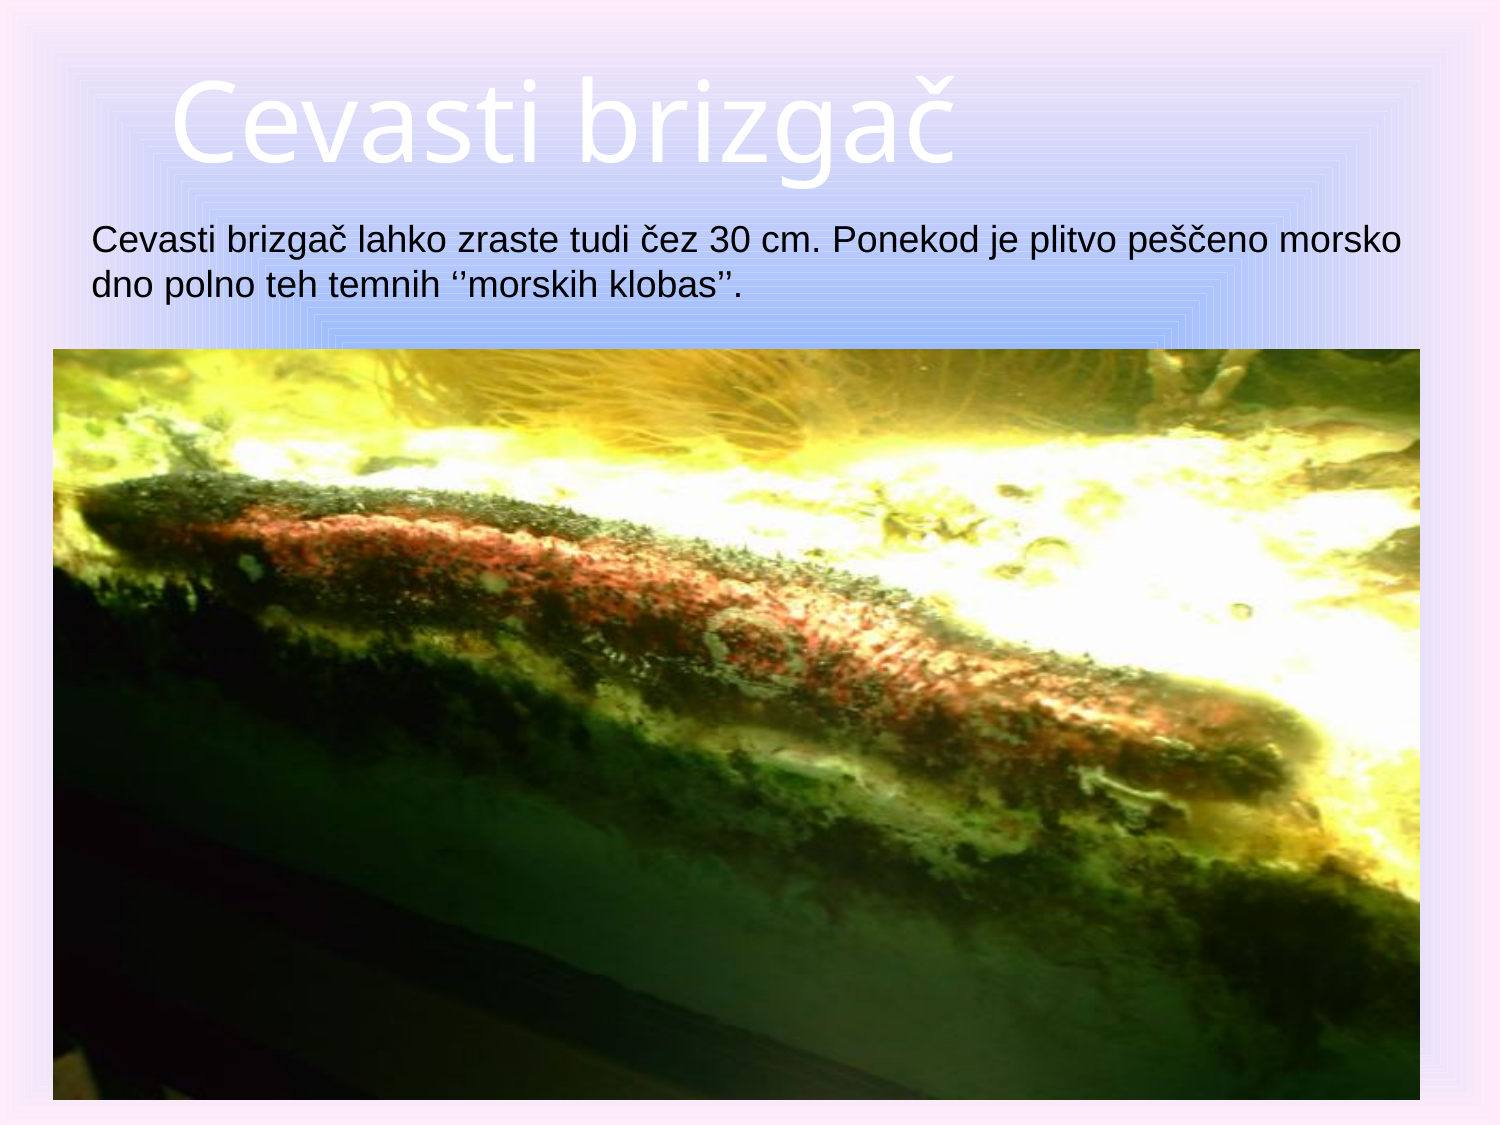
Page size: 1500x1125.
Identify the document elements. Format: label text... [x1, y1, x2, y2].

text_box Cevasti brizgač [88, 42, 1039, 201]
text_box Cevasti brizgač lahko zraste tudi čez 30 cm. Ponekod je plitvo peščeno morsko dno polno teh temnih ‘’morskih klobas’’. [76, 207, 1424, 313]
picture [53, 349, 1420, 1100]
